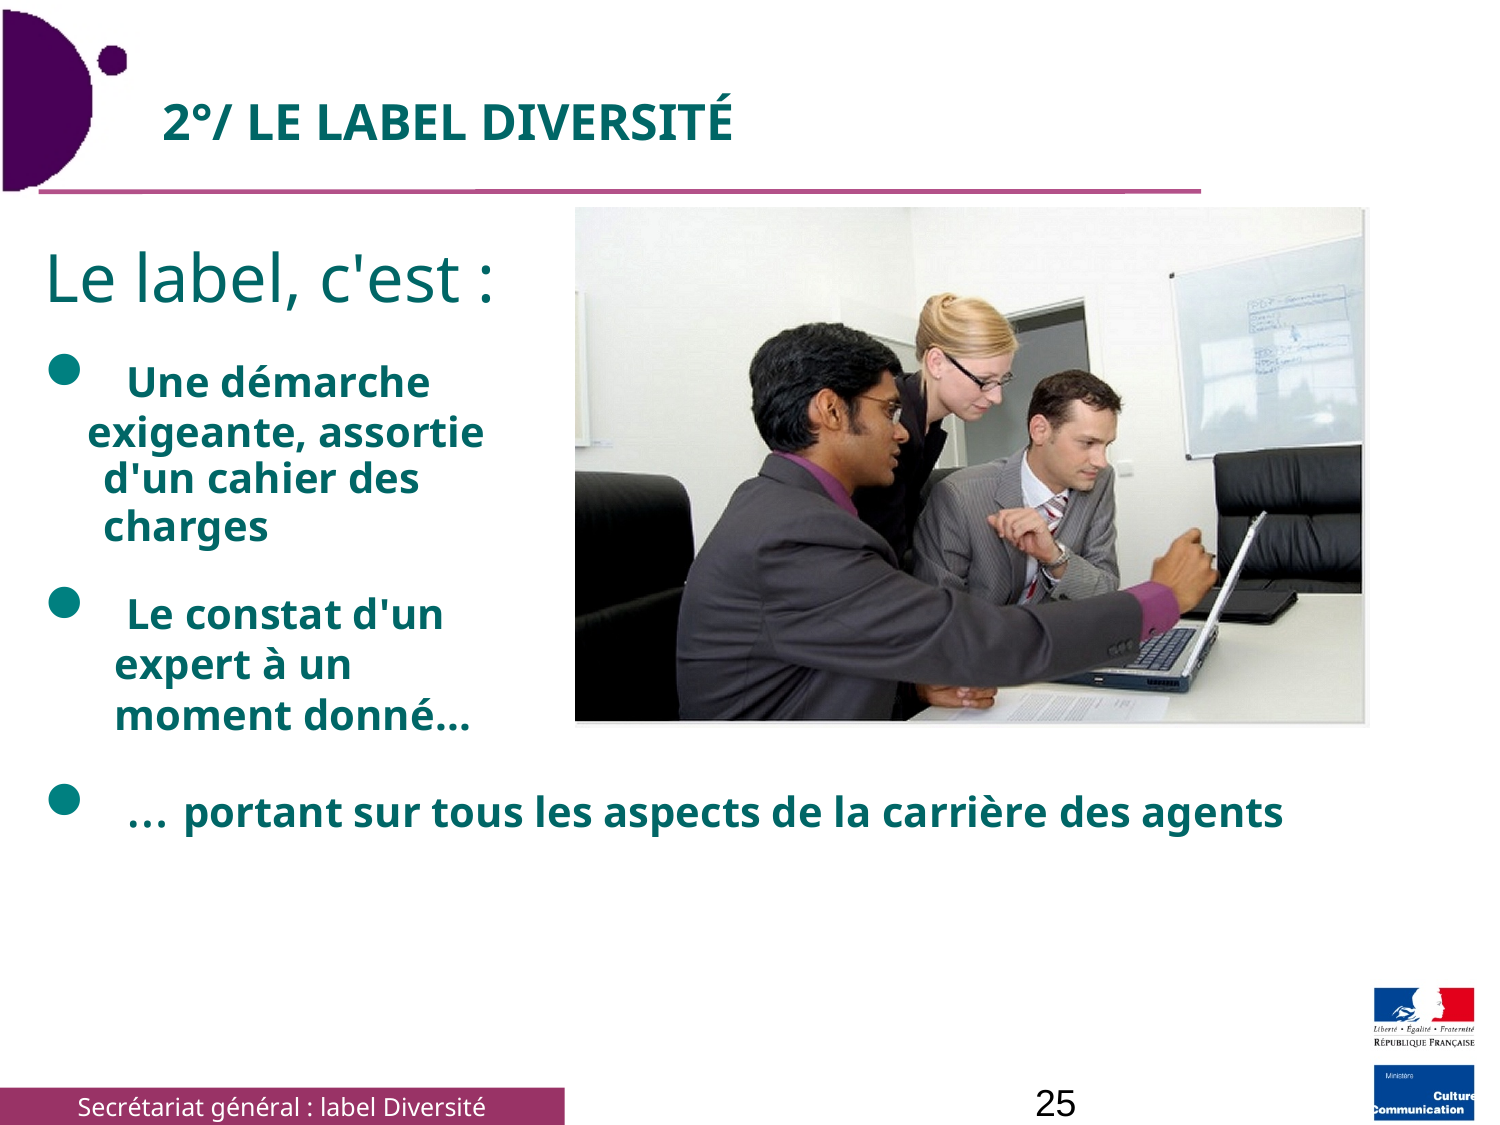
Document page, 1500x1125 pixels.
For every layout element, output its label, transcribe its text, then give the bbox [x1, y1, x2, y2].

text_box Une démarche exigeante, assortie d'un cahier des charges [29, 337, 532, 562]
text_box Le label, c'est : [29, 231, 575, 325]
text_box … portant sur tous les aspects de la carrière des agents [29, 767, 1359, 861]
text_box <numéro> [1020, 1071, 1370, 1125]
text_box Le constat d'un expert à un moment donné... [29, 570, 502, 752]
picture [575, 206, 1370, 728]
picture [0, 0, 149, 204]
text_box 2°/ LE LABEL DIVERSITÉ [147, 81, 1418, 160]
picture [1370, 979, 1477, 1125]
